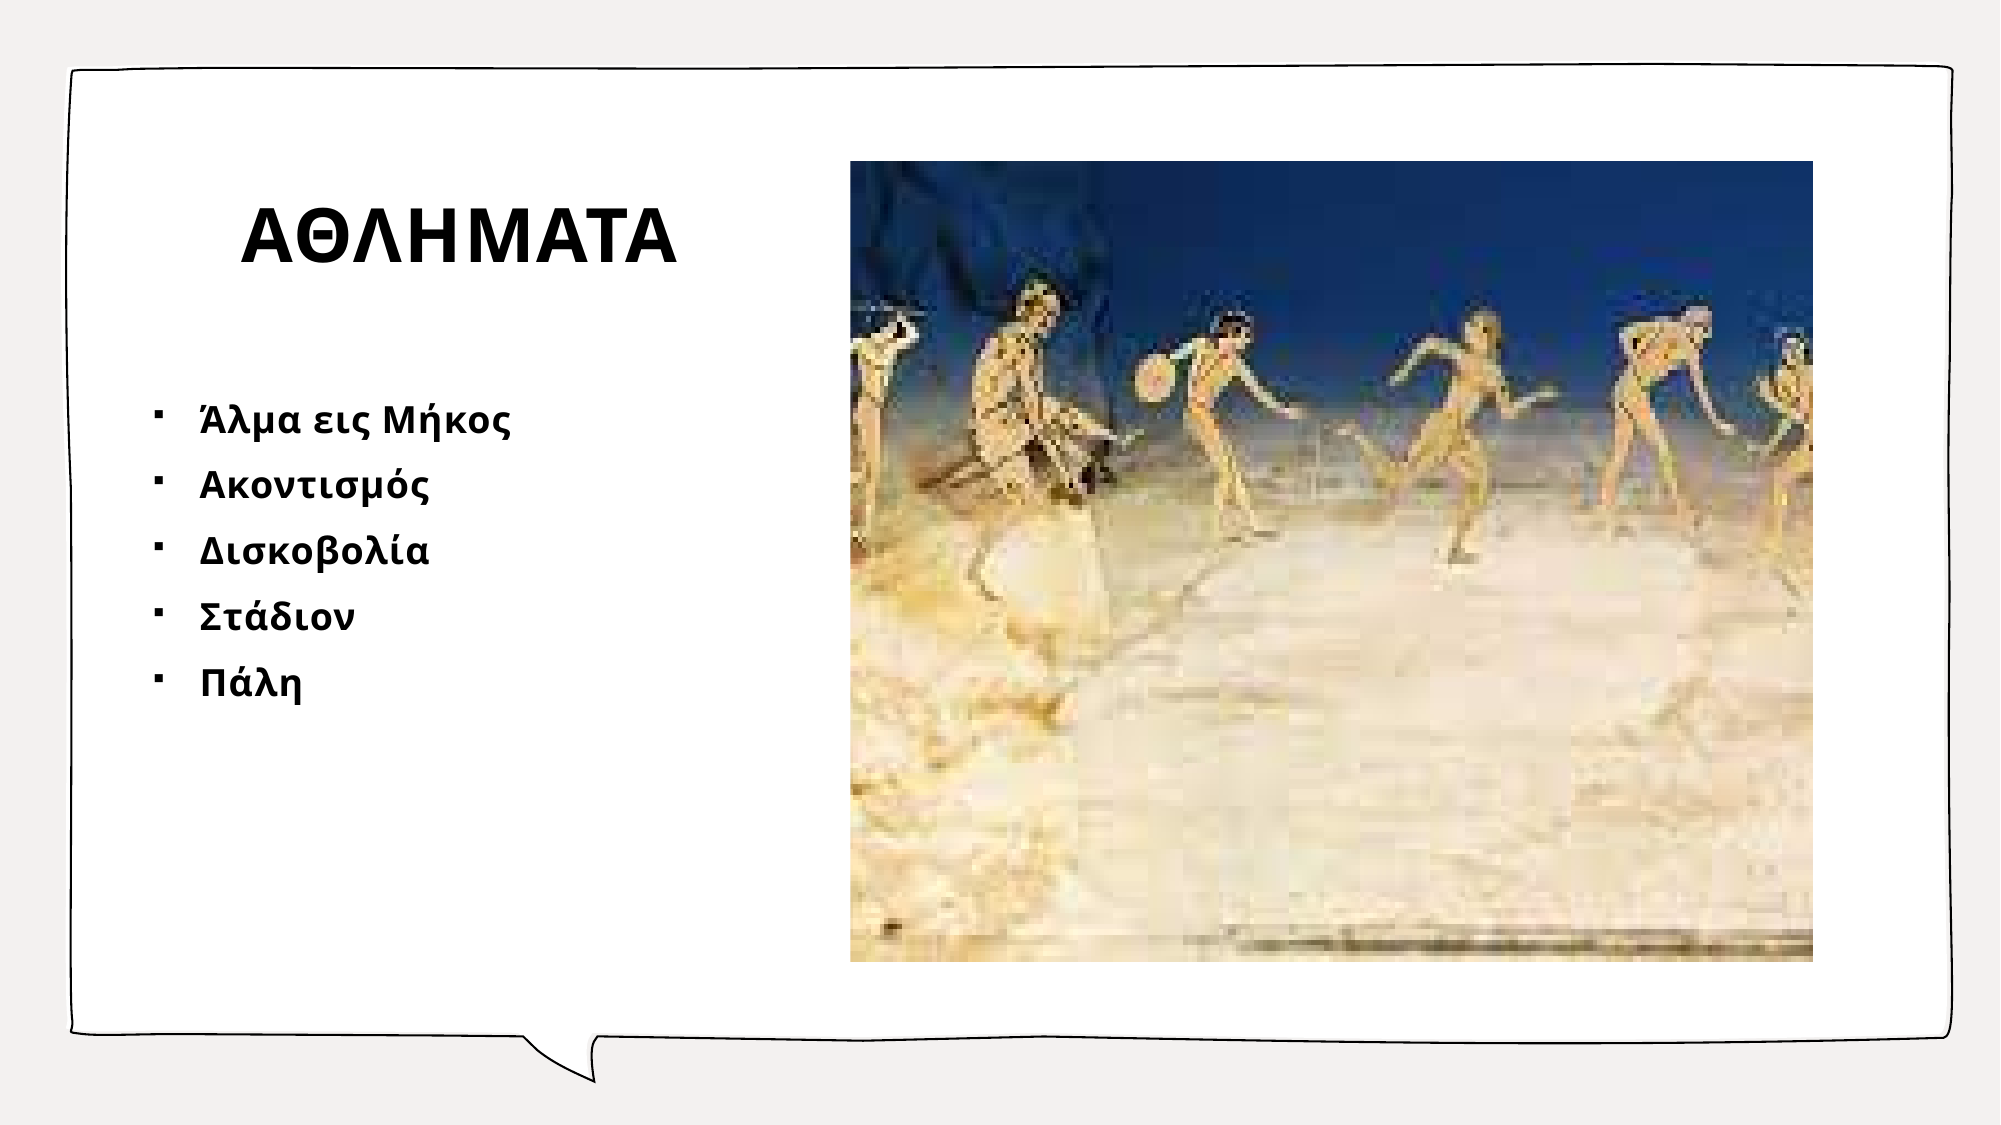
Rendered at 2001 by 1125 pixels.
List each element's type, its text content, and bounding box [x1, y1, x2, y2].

list Άλμα εις Μήκος Ακοντισμός Δισκοβολία Στάδιον Πάλη [137, 388, 783, 963]
picture [850, 161, 1813, 962]
title ΑΘΛΗΜΑΤΑ [137, 101, 783, 375]
